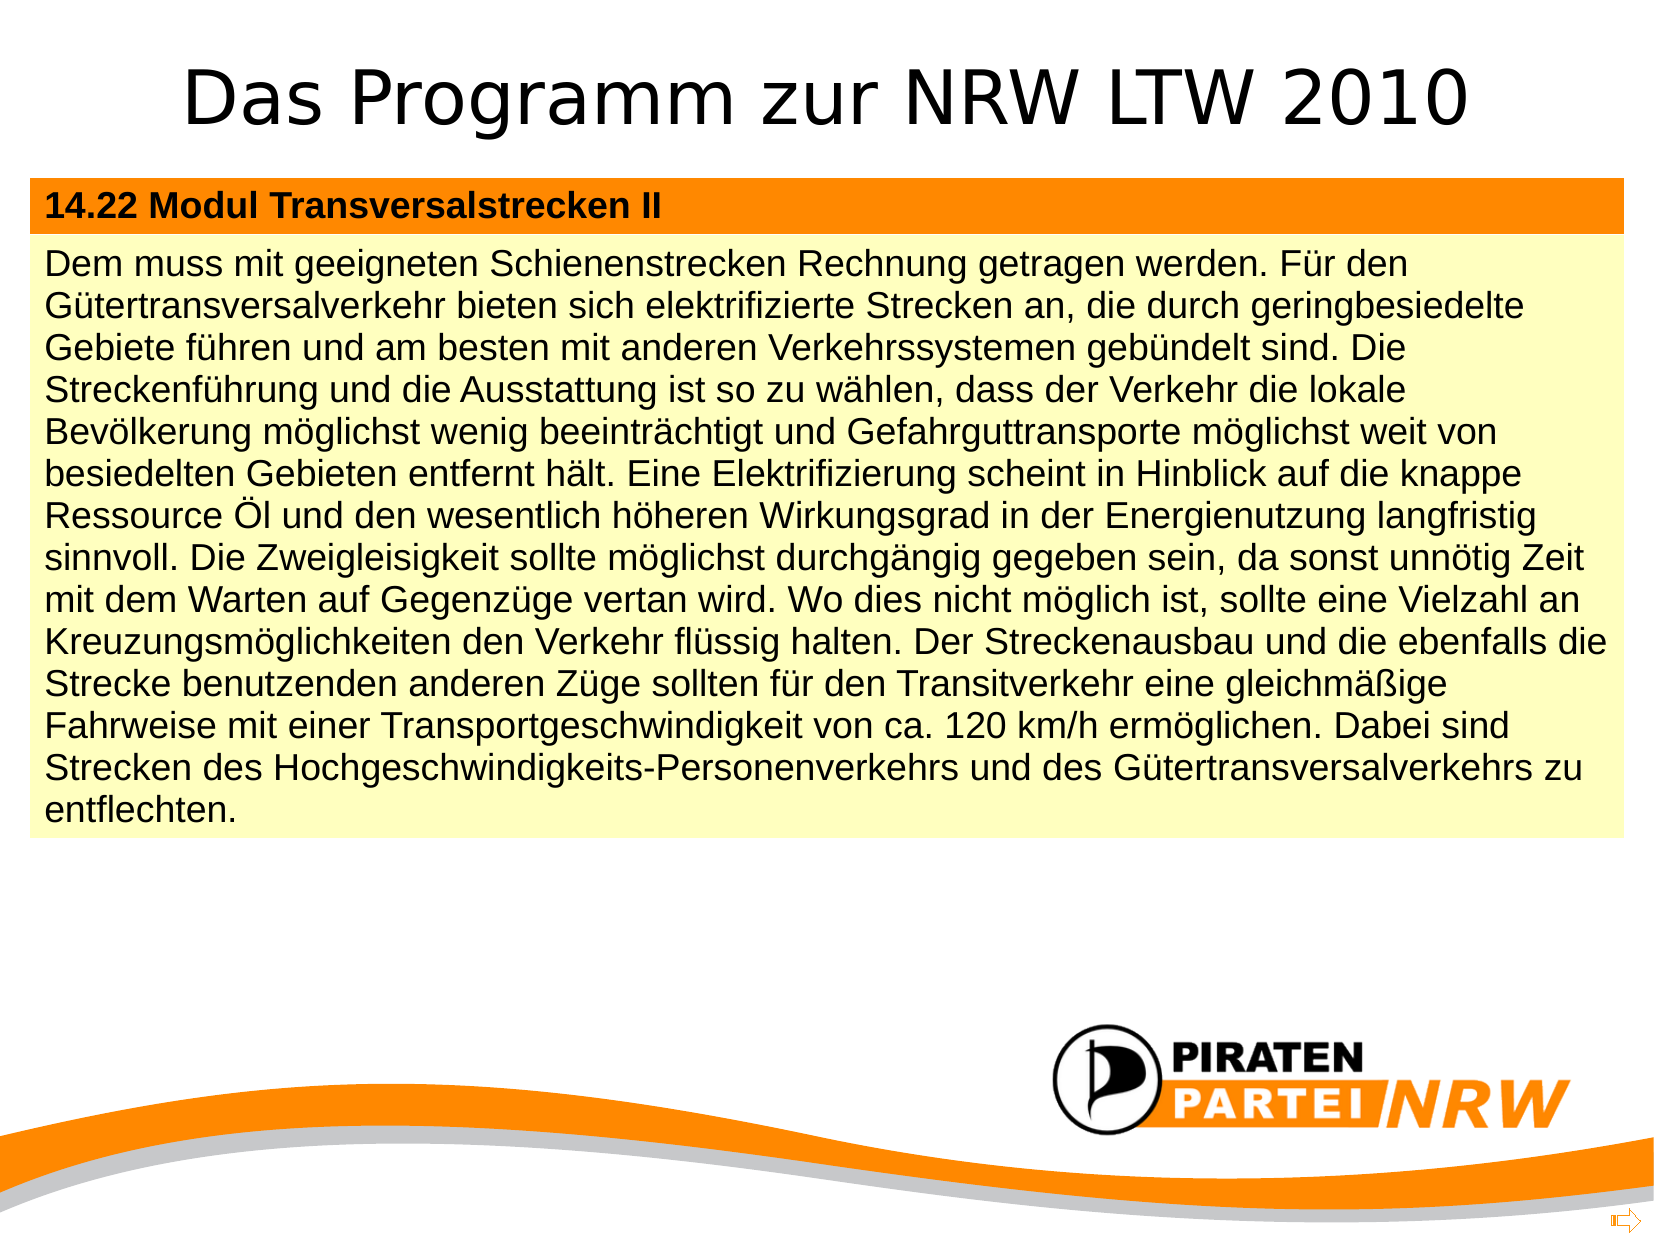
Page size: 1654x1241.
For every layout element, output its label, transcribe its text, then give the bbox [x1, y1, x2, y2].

picture [1045, 1021, 1579, 1140]
table_header 14.22 Modul Transversalstrecken II [30, 178, 1624, 234]
title Das Programm zur NRW LTW 2010 [82, 54, 1571, 143]
table_cell Dem muss mit geeigneten Schienenstrecken Rechnung getragen werden. Für den Gütertransversalverkehr bieten sich elektrifizierte Strecken an, die durch geringbesiedelte Gebiete führen und am besten mit anderen Verkehrssystemen gebündelt sind. Die Streckenführung und die Ausstattung ist so zu wählen, dass der Verkehr die lokale Bevölkerung möglichst wenig beeinträchtigt und Gefahrguttransporte möglichst weit von besiedelten Gebieten entfernt hält. Eine Elektrifizierung scheint in Hinblick auf die knappe Ressource Öl und den wesentlich höheren Wirkungsgrad in der Energienutzung langfristig sinnvoll. Die Zweigleisigkeit sollte möglichst durchgängig gegeben sein, da sonst unnötig Zeit mit dem Warten auf Gegenzüge vertan wird. Wo dies nicht möglich ist, sollte eine Vielzahl an Kreuzungsmöglichkeiten den Verkehr flüssig halten. Der Streckenausbau und die ebenfalls die Strecke benutzenden anderen Züge sollten für den Transitverkehr eine gleichmäßige Fahrweise mit einer Transportgeschwindigkeit von ca. 120 km/h ermöglichen. Dabei sind Strecken des Hochgeschwindigkeits-Personenverkehrs und des Gütertransversalverkehrs zu entflechten. [30, 235, 1624, 838]
